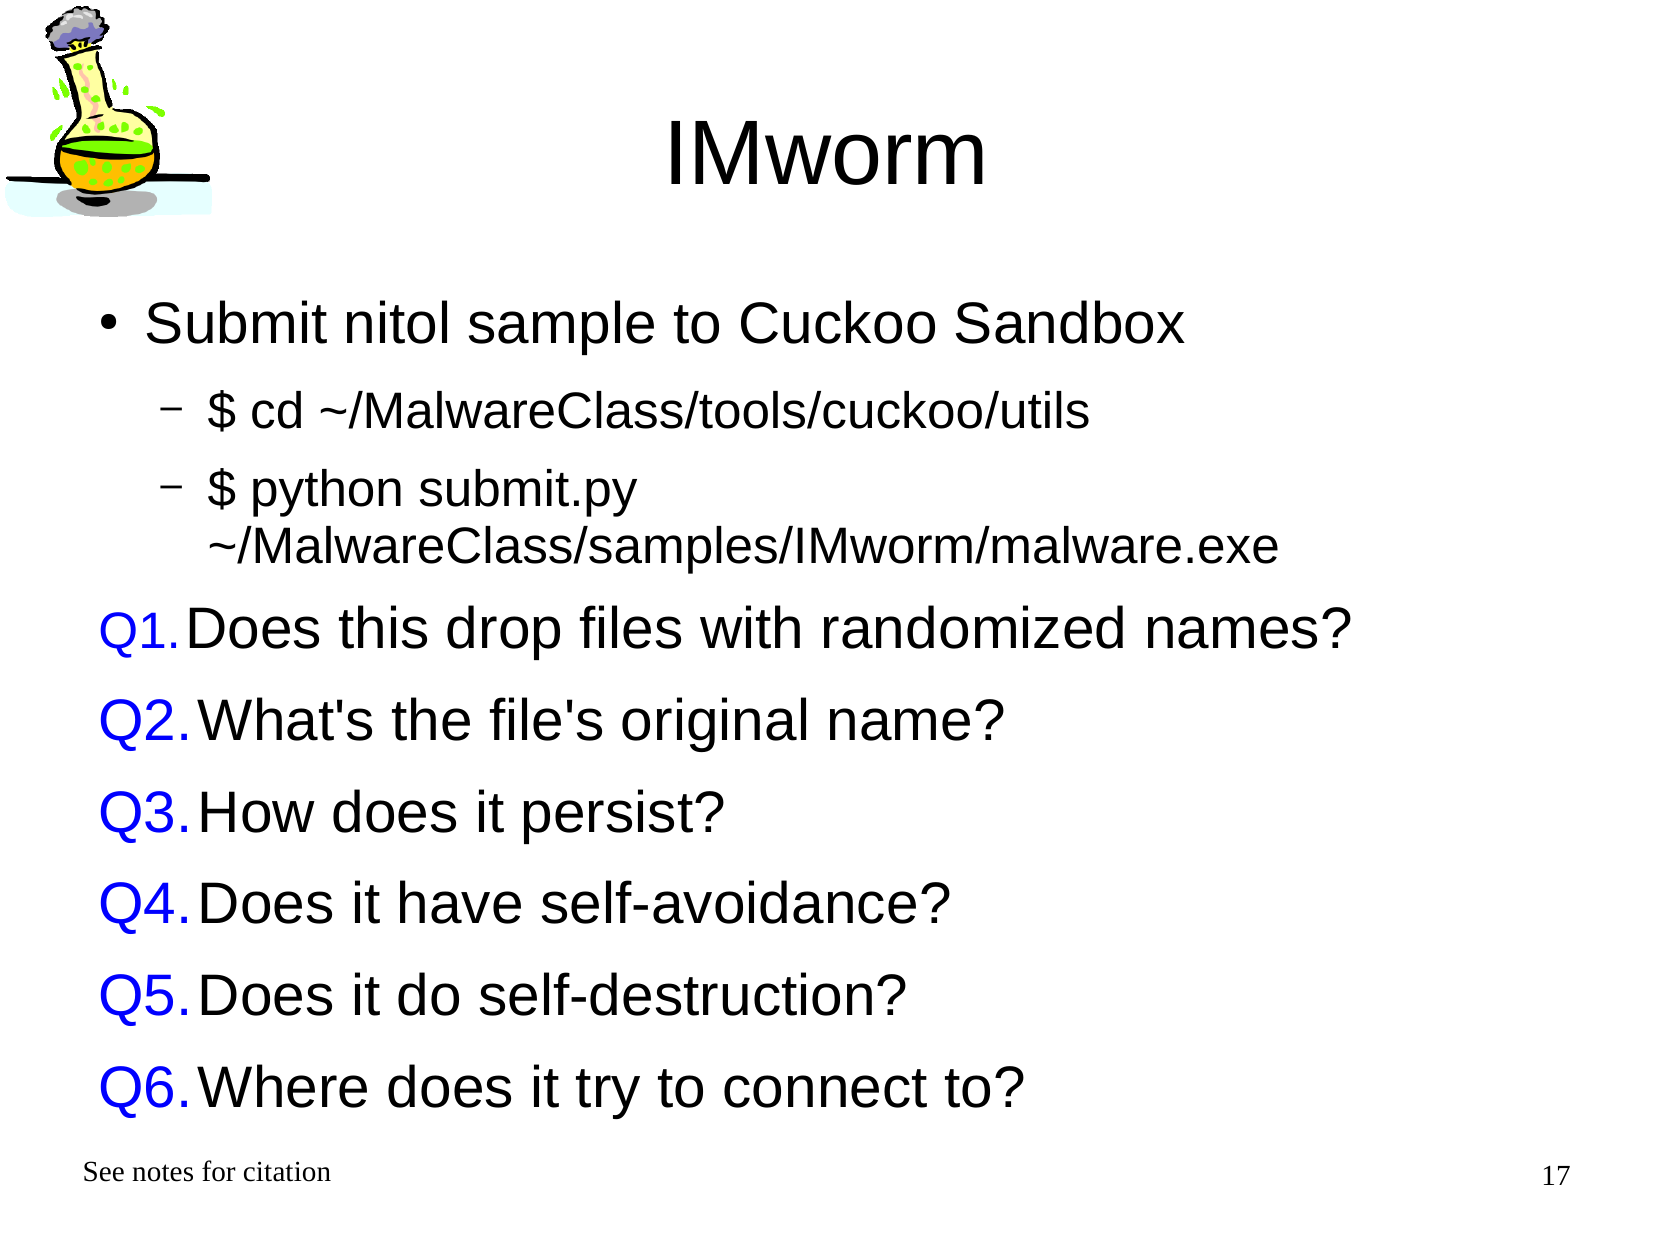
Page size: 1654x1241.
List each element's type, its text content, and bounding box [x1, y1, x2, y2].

title IMworm [82, 49, 1571, 257]
list Submit nitol sample to Cuckoo Sandbox $ cd ~/MalwareClass/tools/cuckoo/utils $ python submit.py ~/MalwareClass/samples/IMworm/malware.exe Does this drop files with randomized names? What's the file's original name? How does it persist? Does it have self-avoidance? Does it do self-destruction? Where does it try to connect to? [82, 290, 1576, 1126]
picture [5, 6, 212, 217]
